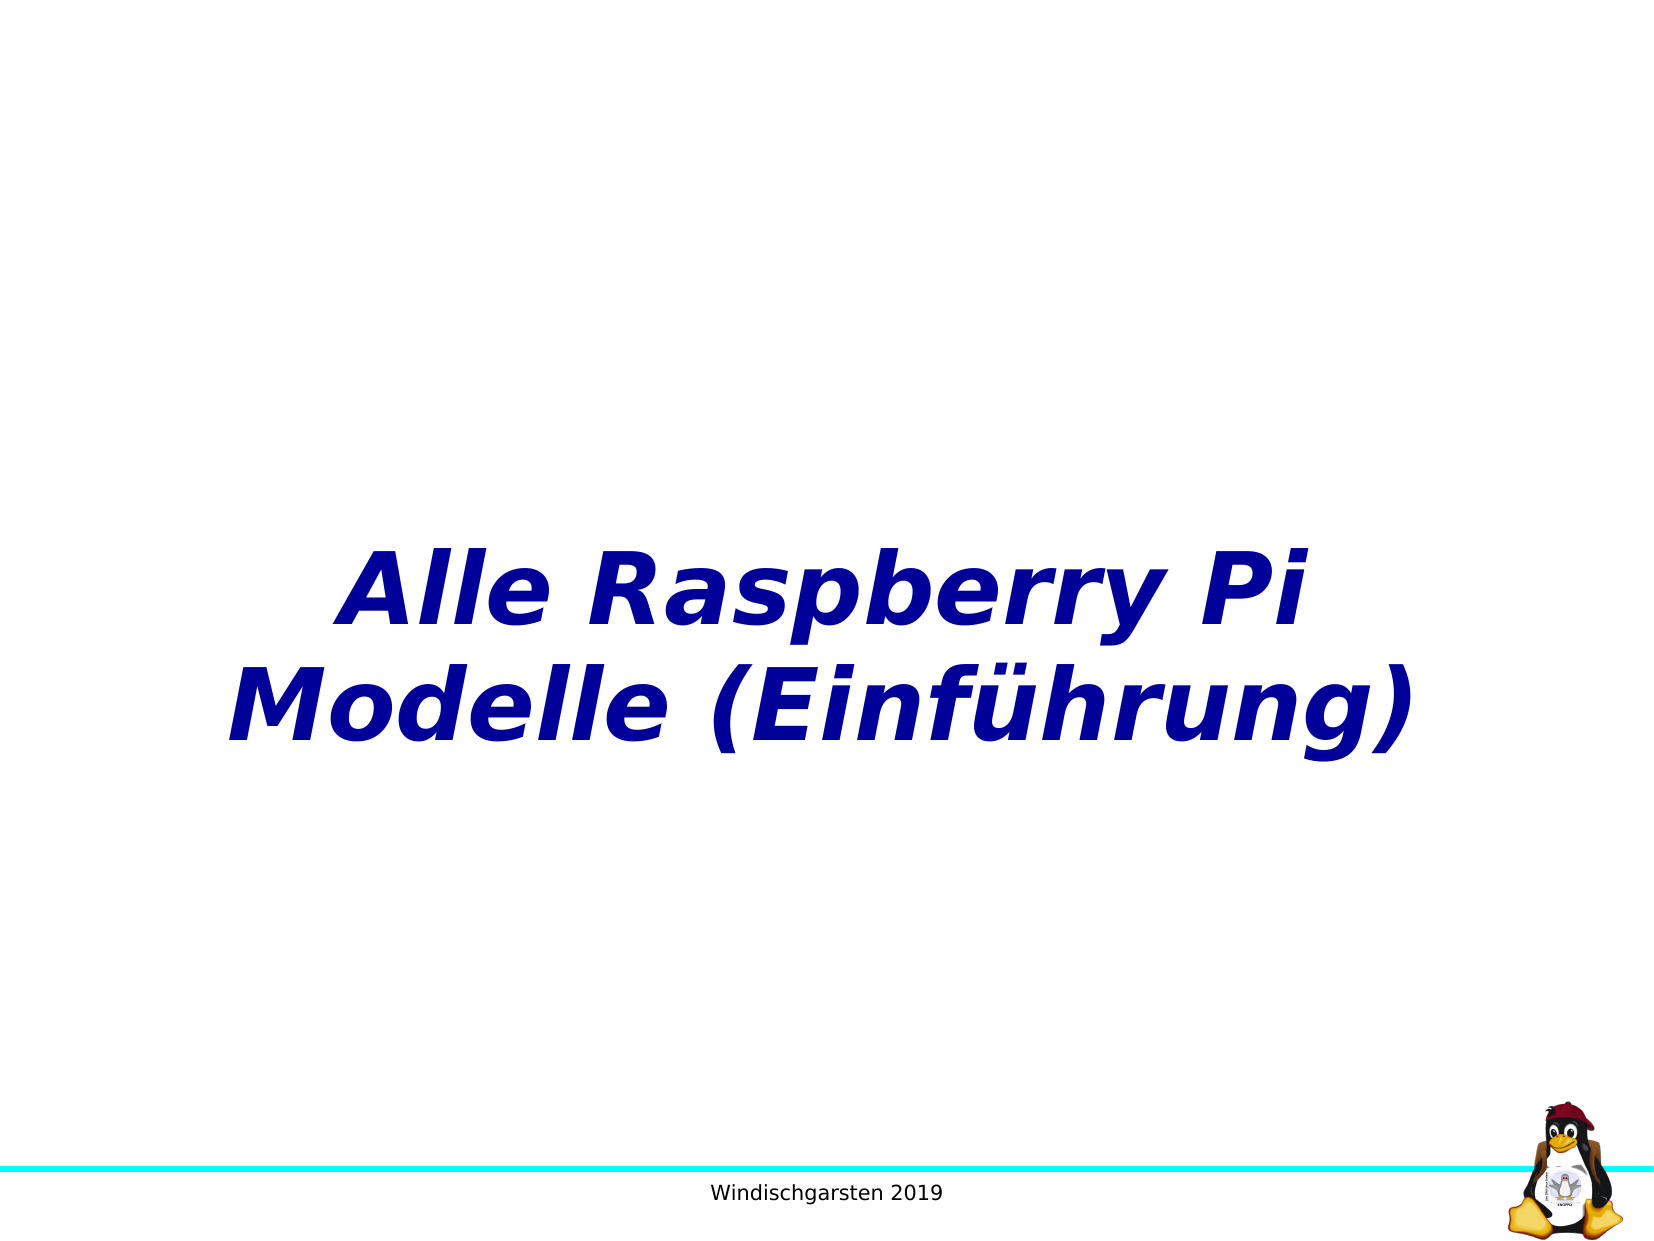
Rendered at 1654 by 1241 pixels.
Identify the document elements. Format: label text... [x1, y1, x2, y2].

picture [1505, 1100, 1625, 1241]
title Alle Raspberry Pi Modelle (Einführung) [118, 531, 1531, 765]
